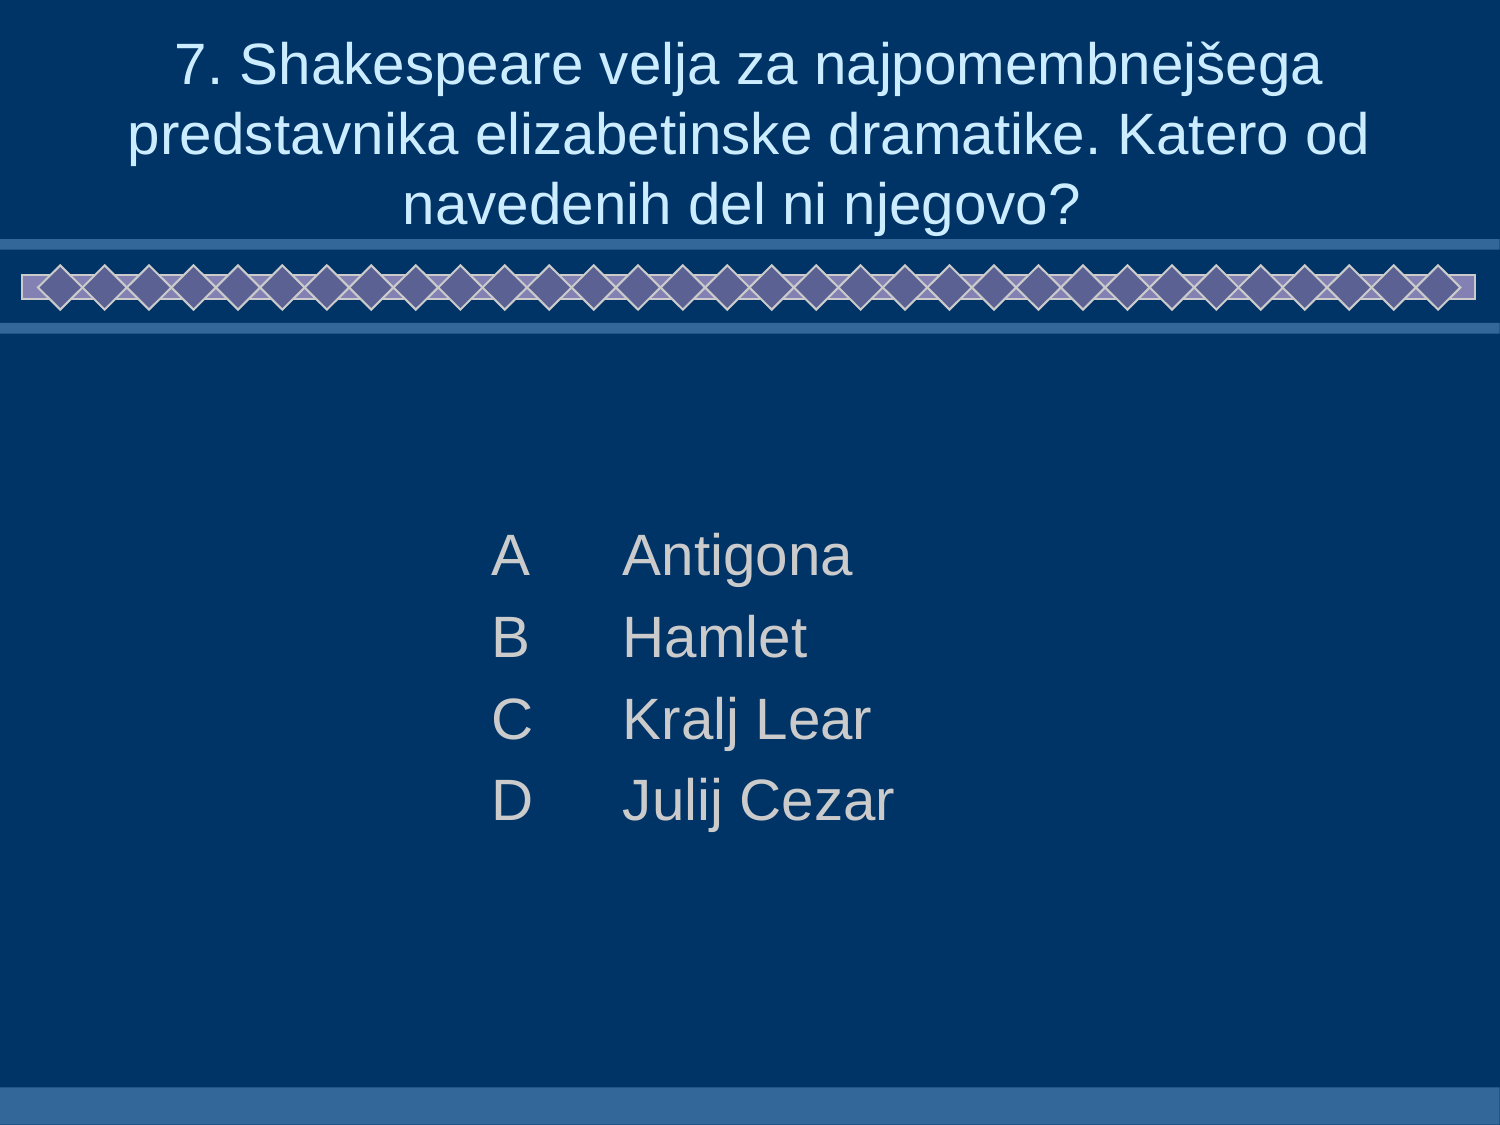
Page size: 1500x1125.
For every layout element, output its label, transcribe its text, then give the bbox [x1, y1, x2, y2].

title 7. Shakespeare velja za najpomembnejšega predstavnika elizabetinske dramatike. Katero od navedenih del ni njegovo? [112, 37, 1388, 225]
list A Antigona B Hamlet C Kralj Lear D Julij Cezar [112, 399, 1388, 950]
